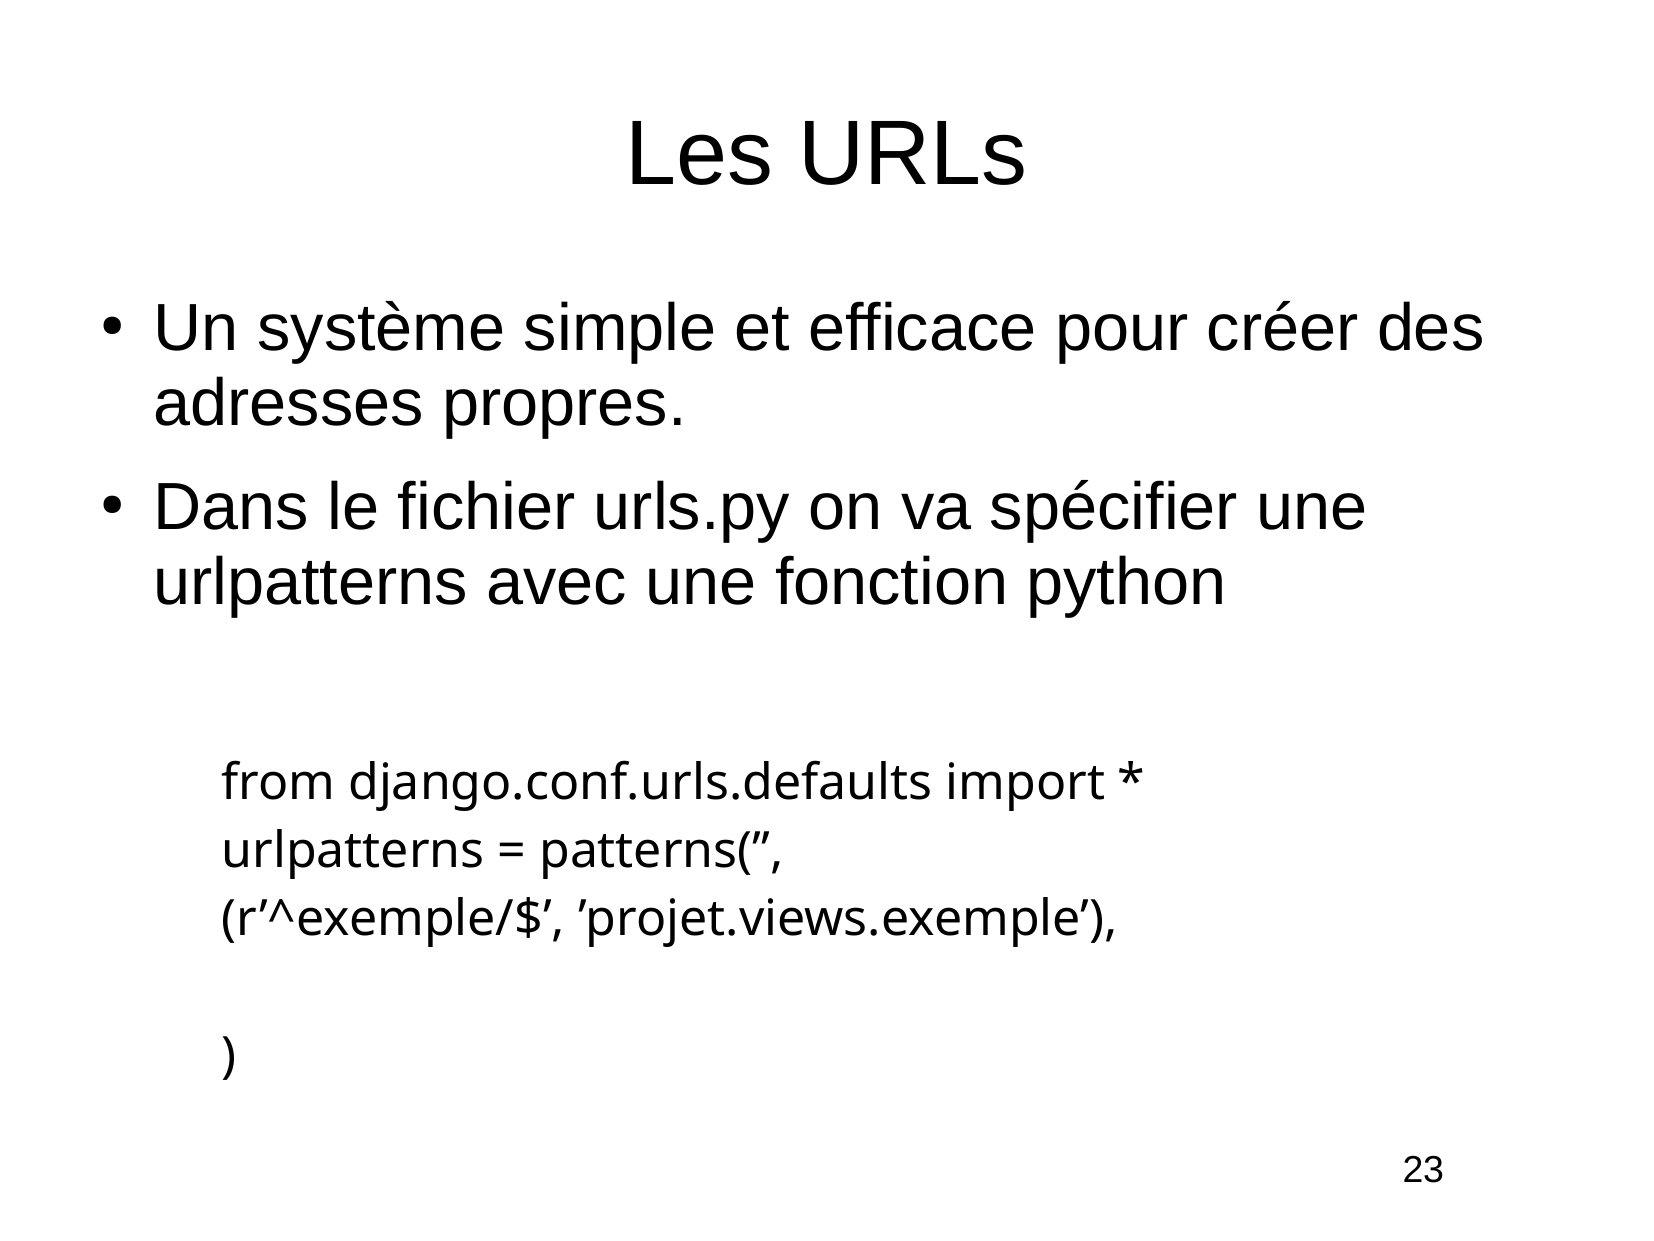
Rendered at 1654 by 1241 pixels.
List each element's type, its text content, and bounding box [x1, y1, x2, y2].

title Les URLs [82, 49, 1571, 257]
text_box from django.conf.urls.defaults import * urlpatterns = patterns(’’, (r’^exemple/$’, ’projet.views.exemple’), ) [206, 738, 1300, 1123]
list Un système simple et efficace pour créer des adresses propres. Dans le fichier urls.py on va spécifier une urlpatterns avec une fonction python [82, 290, 1571, 709]
